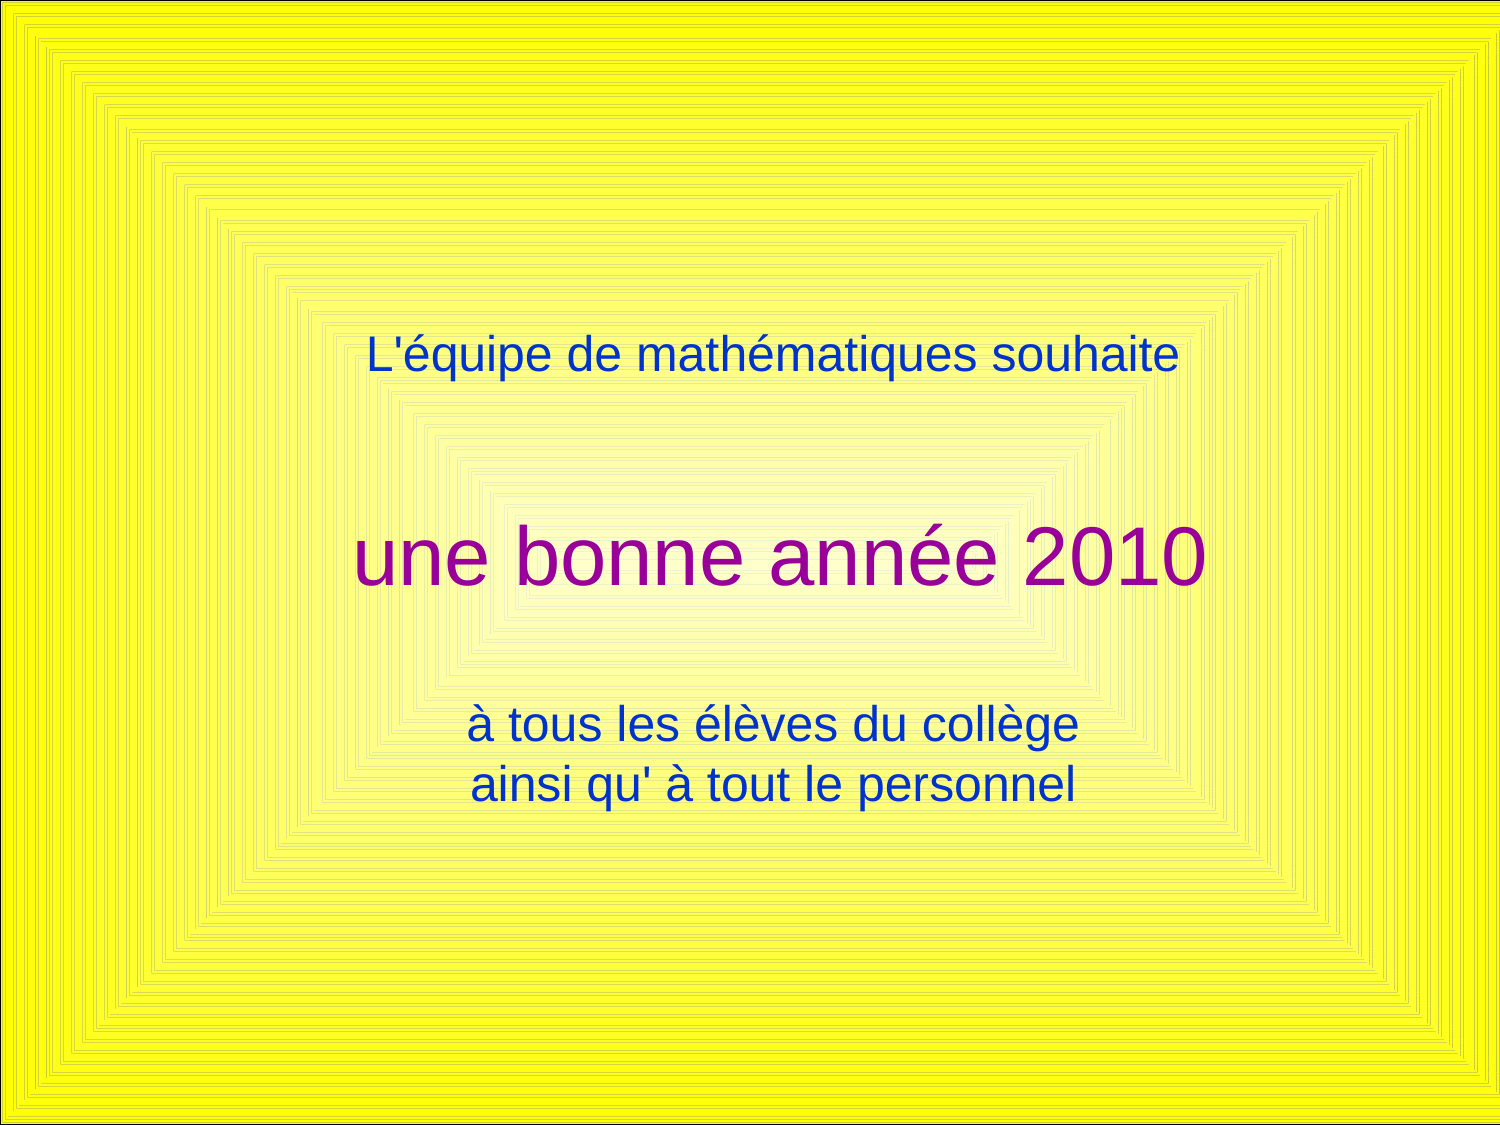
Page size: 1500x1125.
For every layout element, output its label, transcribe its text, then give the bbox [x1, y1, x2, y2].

text_box [0, 0, 1500, 1125]
text_box L'équipe de mathématiques souhaite une bonne année 2010 à tous les élèves du collège ainsi qu' à tout le personnel [337, 313, 1224, 820]
